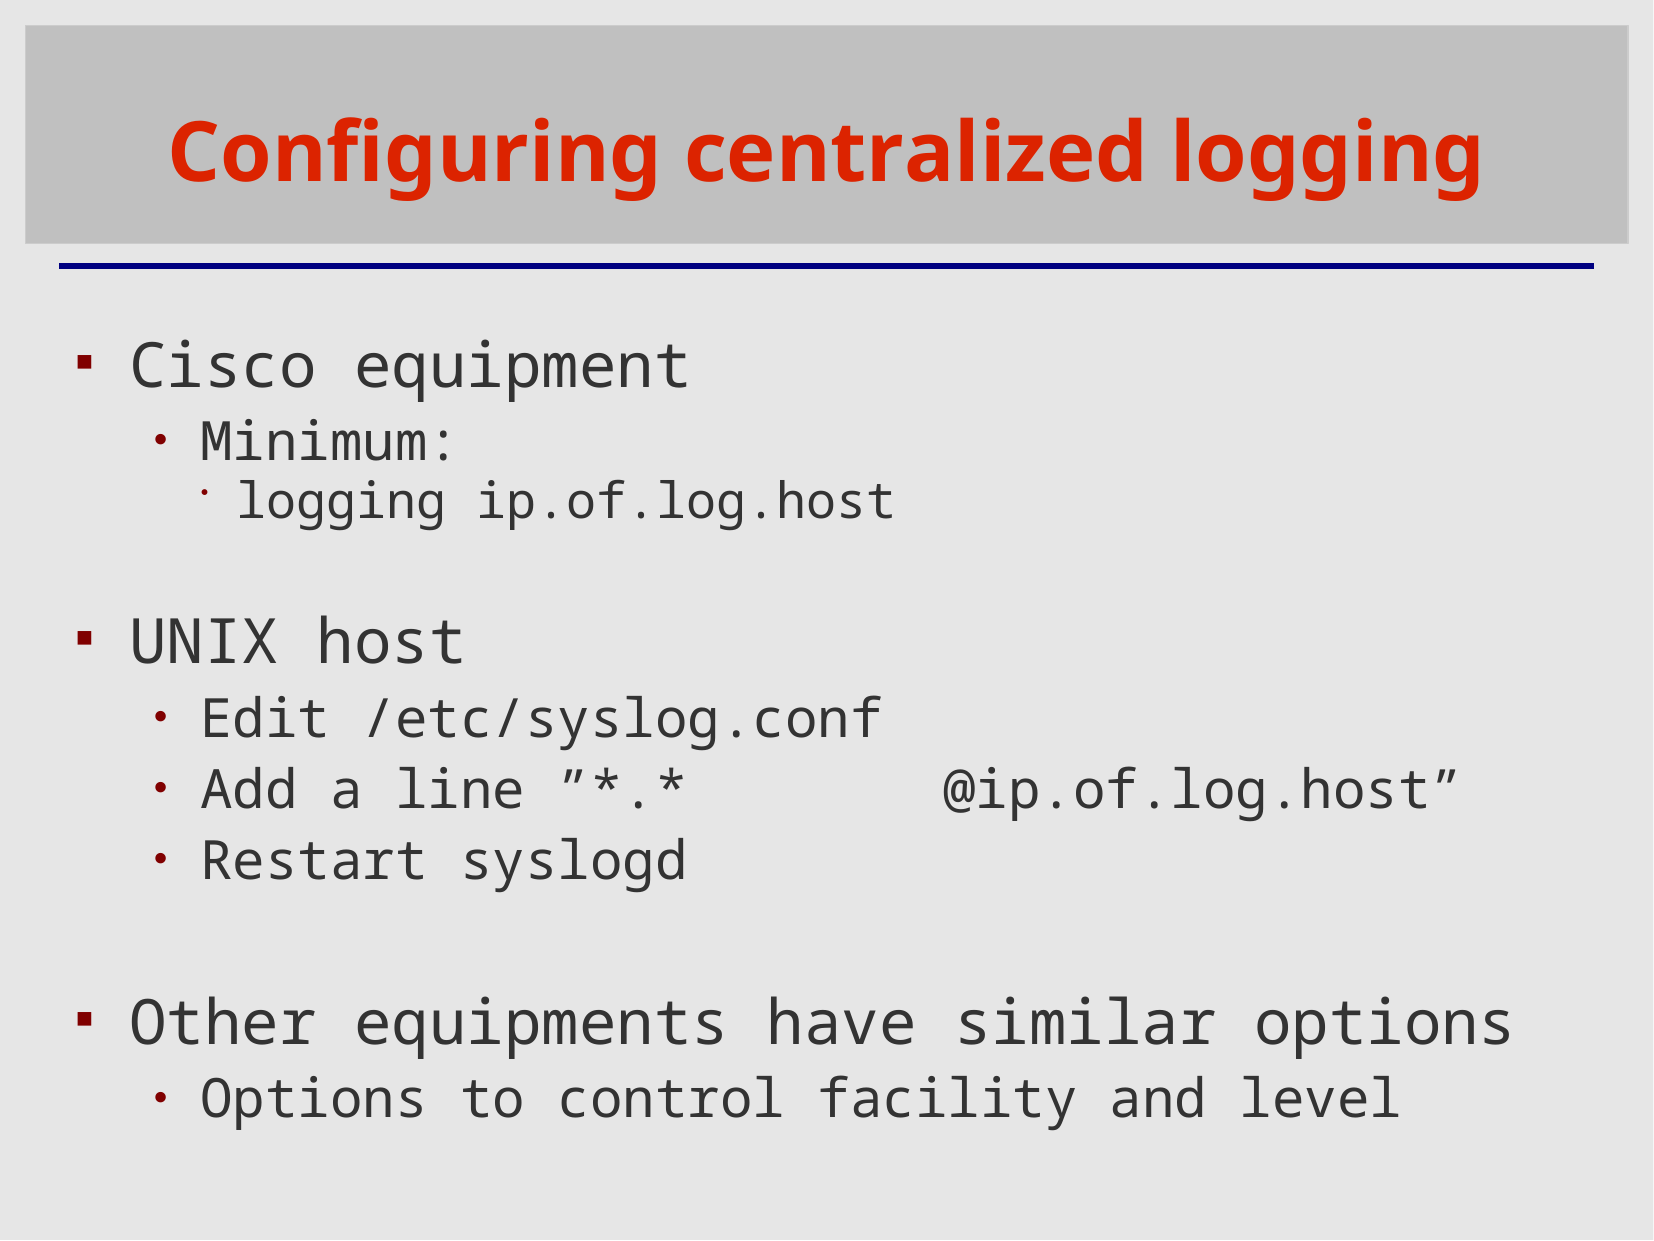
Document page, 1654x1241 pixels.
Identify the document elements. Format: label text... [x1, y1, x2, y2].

list Cisco equipment Minimum: logging ip.of.log.host UNIX host Edit /etc/syslog.conf Add a line ”*.* @ip.of.log.host” Restart syslogd Other equipments have similar options Options to control facility and level [59, 322, 1594, 1117]
title Configuring centralized logging [121, 46, 1534, 253]
